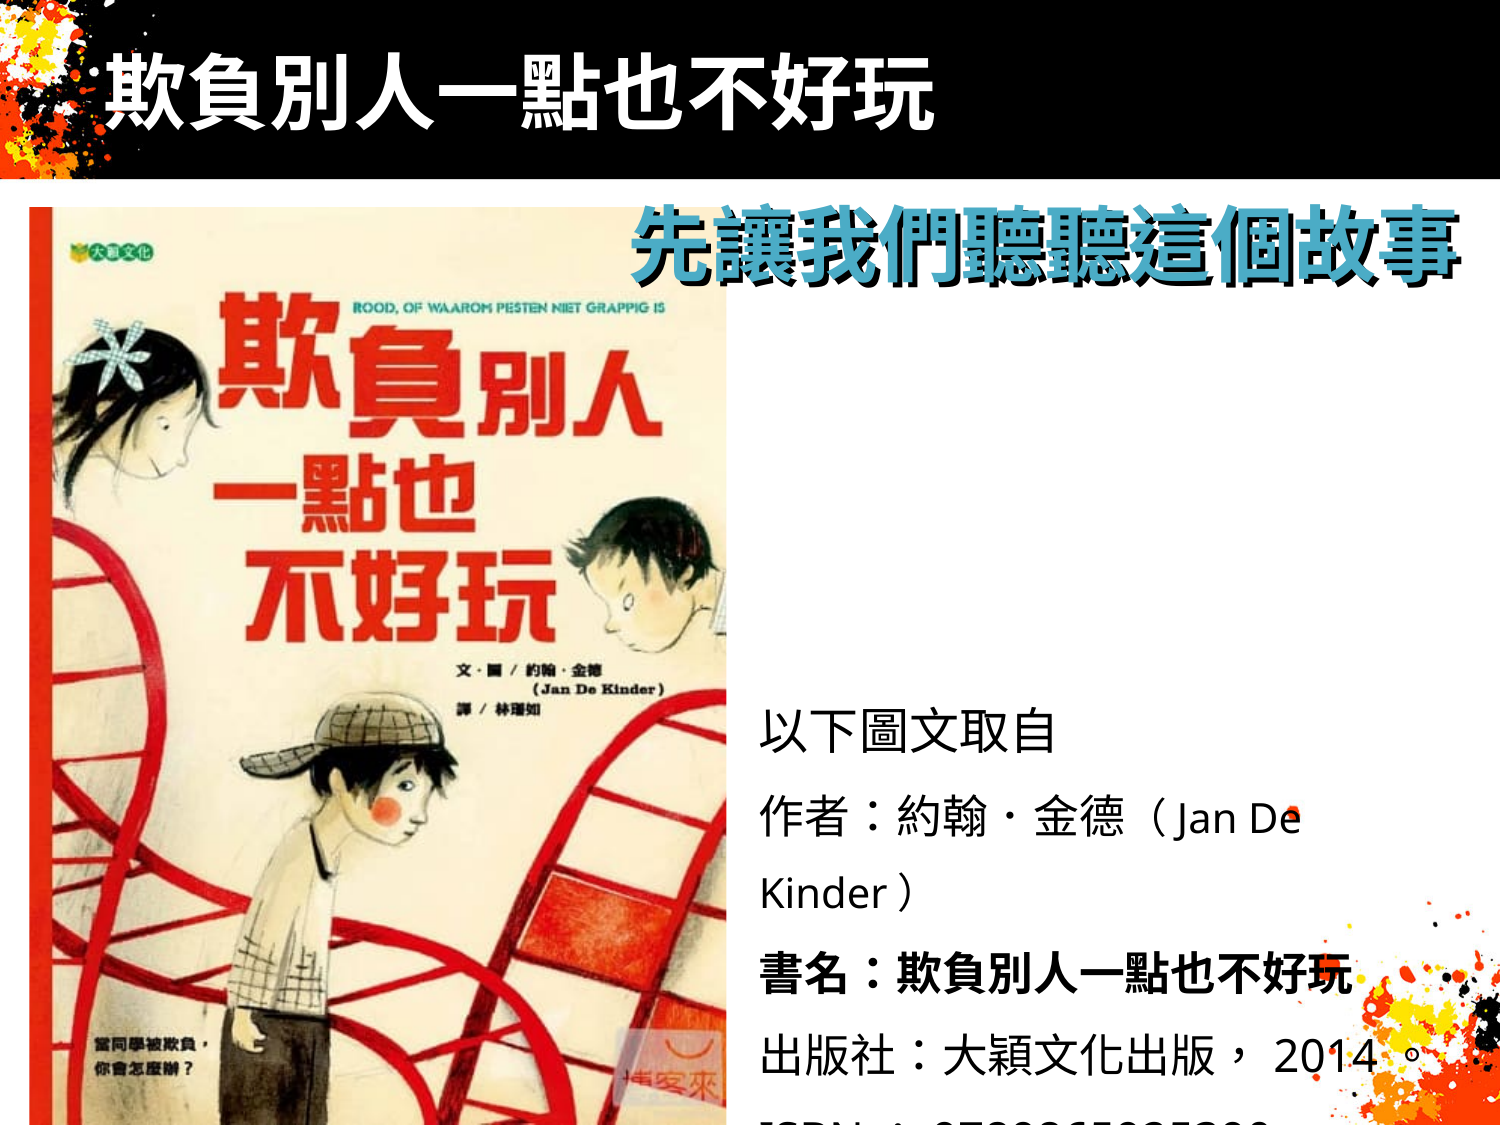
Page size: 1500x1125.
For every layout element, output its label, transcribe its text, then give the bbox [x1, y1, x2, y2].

text_box 先讓我們聽聽這個故事 [613, 184, 1475, 300]
text_box 以下圖文取自 作者：約翰．金德（Jan De Kinder） 書名：欺負別人一點也不好玩 出版社：大穎文化出版，2014。 ISBN：9789865925390 [744, 662, 1500, 1102]
picture [29, 207, 727, 1125]
title 欺負別人一點也不好玩 [88, 2, 1500, 179]
